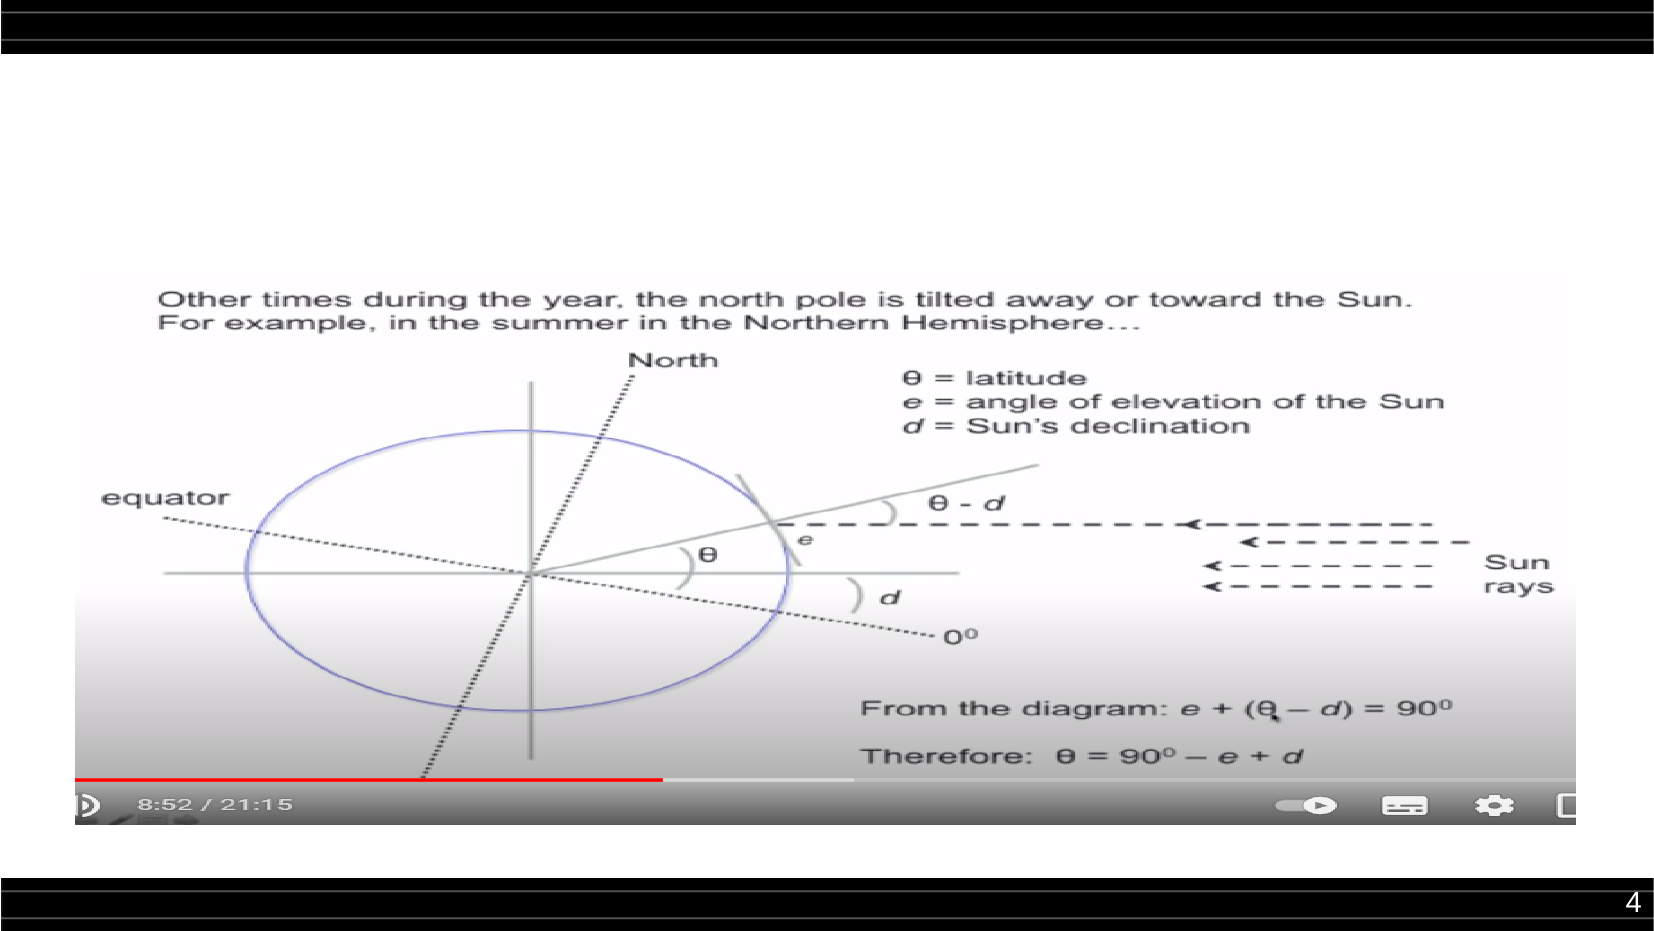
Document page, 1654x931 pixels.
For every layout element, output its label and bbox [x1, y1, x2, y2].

picture [1, 878, 1654, 931]
picture [1, 0, 1654, 54]
picture [75, 271, 1576, 826]
